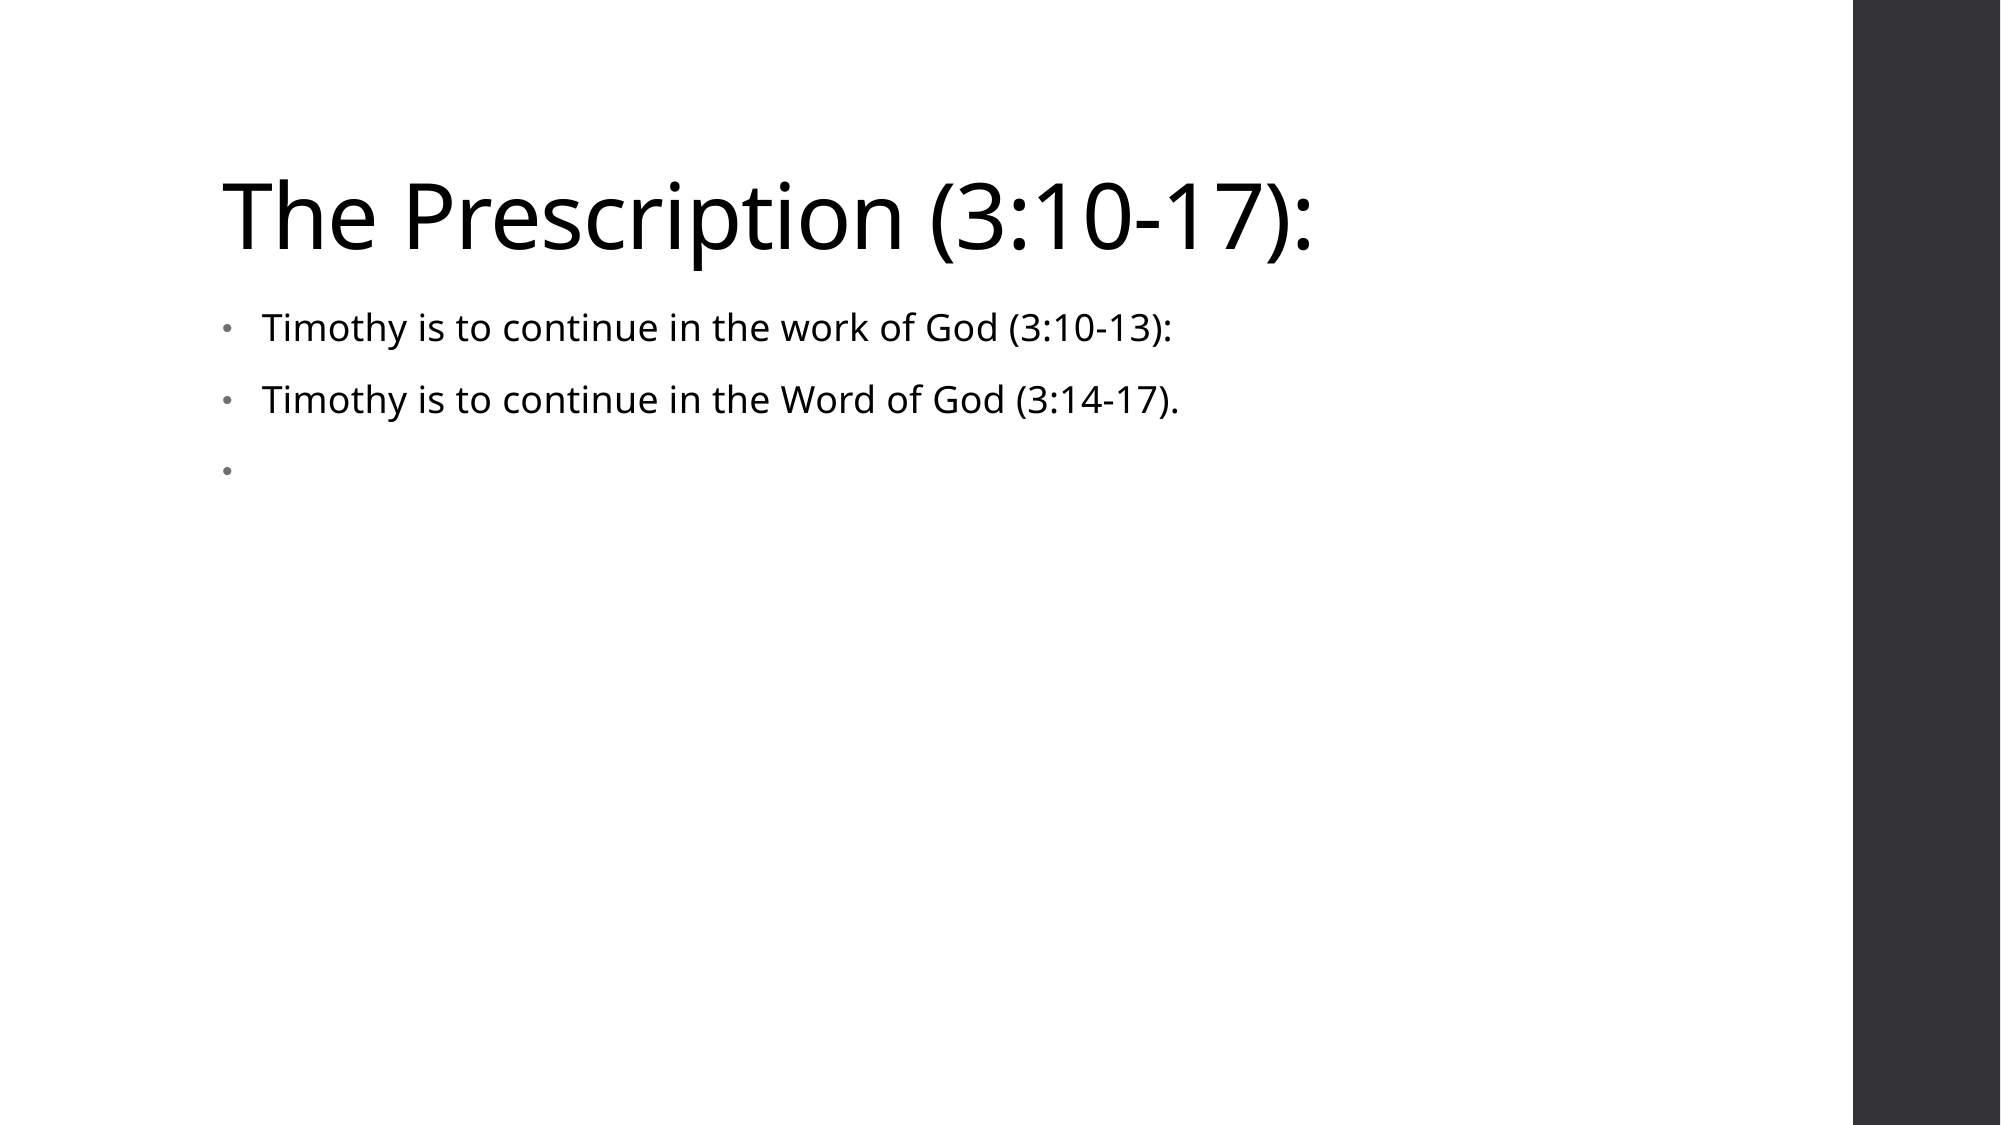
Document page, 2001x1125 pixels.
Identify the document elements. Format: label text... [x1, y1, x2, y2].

list Timothy is to continue in the work of God (3:10-13): Timothy is to continue in the Word of God (3:14-17). [206, 299, 1617, 1014]
title The Prescription (3:10-17): [206, 60, 1797, 278]
